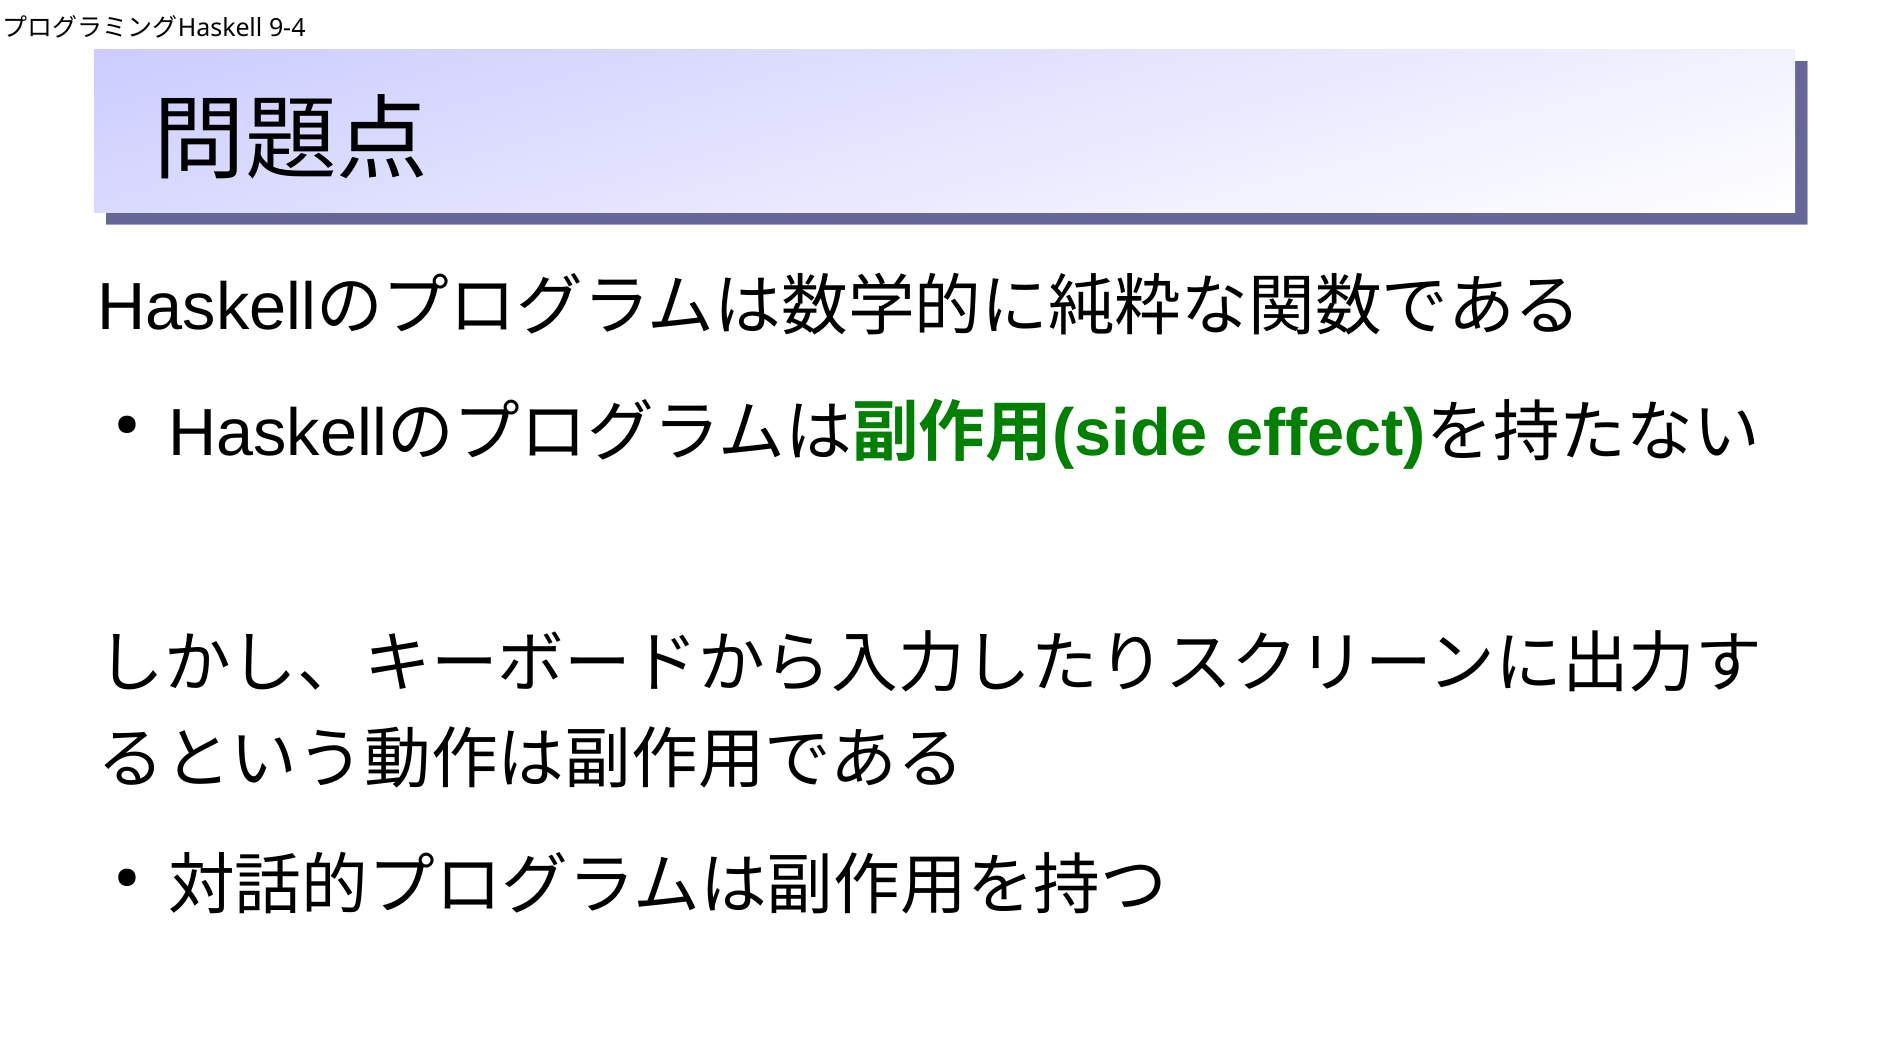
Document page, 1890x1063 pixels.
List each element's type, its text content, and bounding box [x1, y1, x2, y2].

title 問題点 [94, 49, 1796, 213]
list Haskellのプログラムは数学的に純粋な関数である Haskellのプログラムは副作用(side effect)を持たない しかし、キーボードから入力したりスクリーンに出力するという動作は副作用である 対話的プログラムは副作用を持つ [94, 248, 1796, 798]
